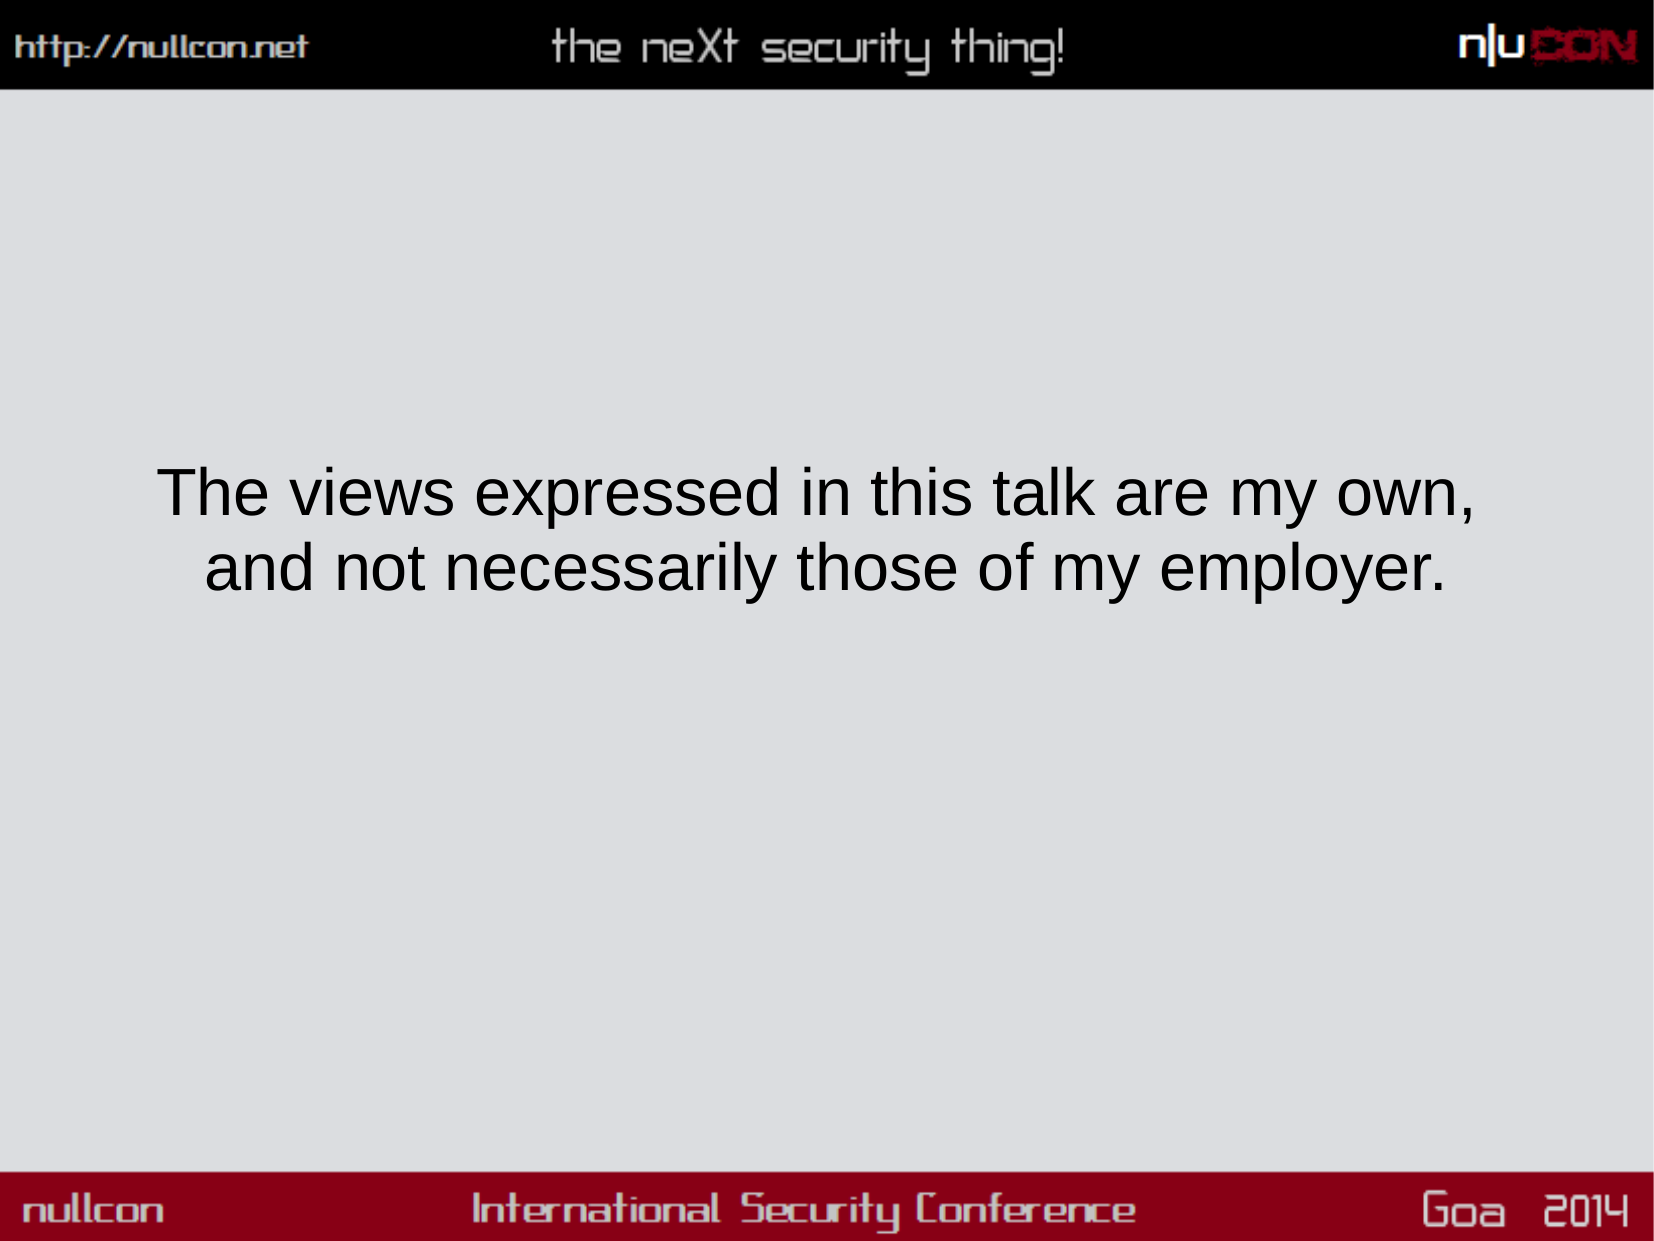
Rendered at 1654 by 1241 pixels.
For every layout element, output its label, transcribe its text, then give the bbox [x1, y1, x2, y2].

subtitle The views expressed in this talk are my own, and not necessarily those of my employer. [82, 49, 1571, 1010]
picture [0, 0, 1654, 1241]
